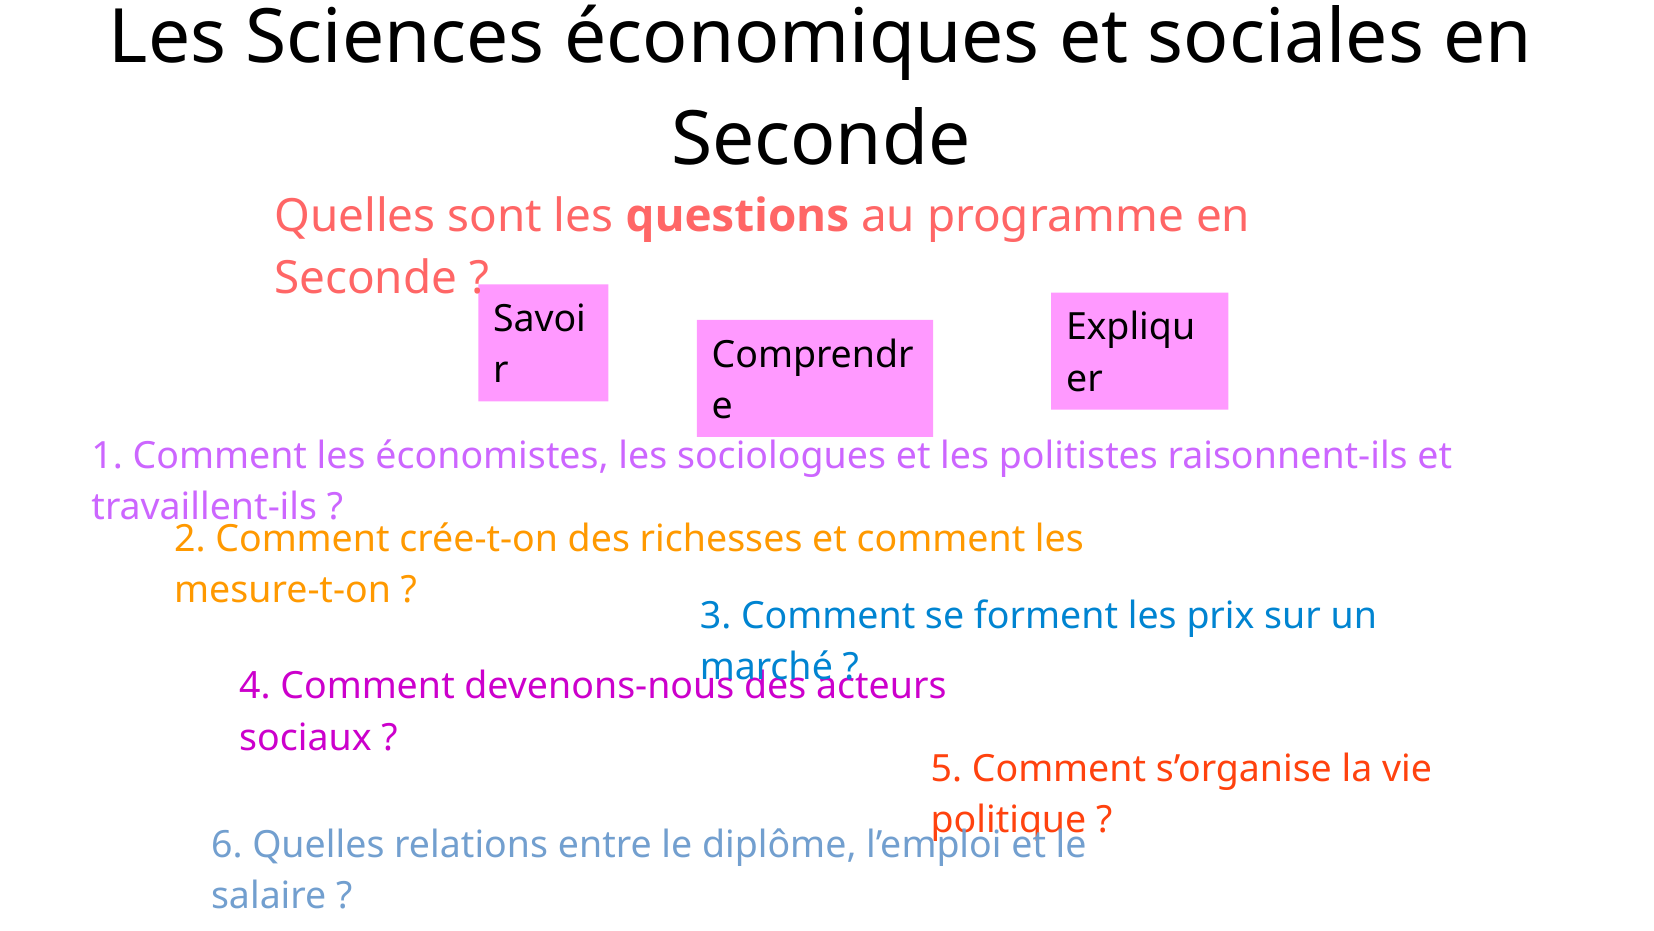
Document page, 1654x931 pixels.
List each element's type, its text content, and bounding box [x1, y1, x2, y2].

text_box 3. Comment se forment les prix sur un marché ? [685, 580, 1454, 639]
text_box Comprendre [696, 319, 934, 378]
text_box 5. Comment s’organise la vie politique ? [915, 734, 1571, 793]
text_box Quelles sont les questions au programme en Seconde ? [259, 174, 1371, 243]
title Les Sciences économiques et sociales en Seconde [47, 41, 1595, 128]
text_box Savoir [478, 284, 609, 343]
text_box 1. Comment les économistes, les sociologues et les politistes raisonnent-ils et travaillent-ils ? [76, 421, 1512, 480]
text_box 4. Comment devenons-nous des acteurs sociaux ? [224, 651, 1023, 710]
text_box 2. Comment crée-t-on des richesses et comment les mesure-t-on ? [159, 503, 1217, 563]
text_box Expliquer [1051, 292, 1229, 351]
text_box 6. Quelles relations entre le diplôme, l’emploi et le salaire ? [196, 810, 1123, 869]
